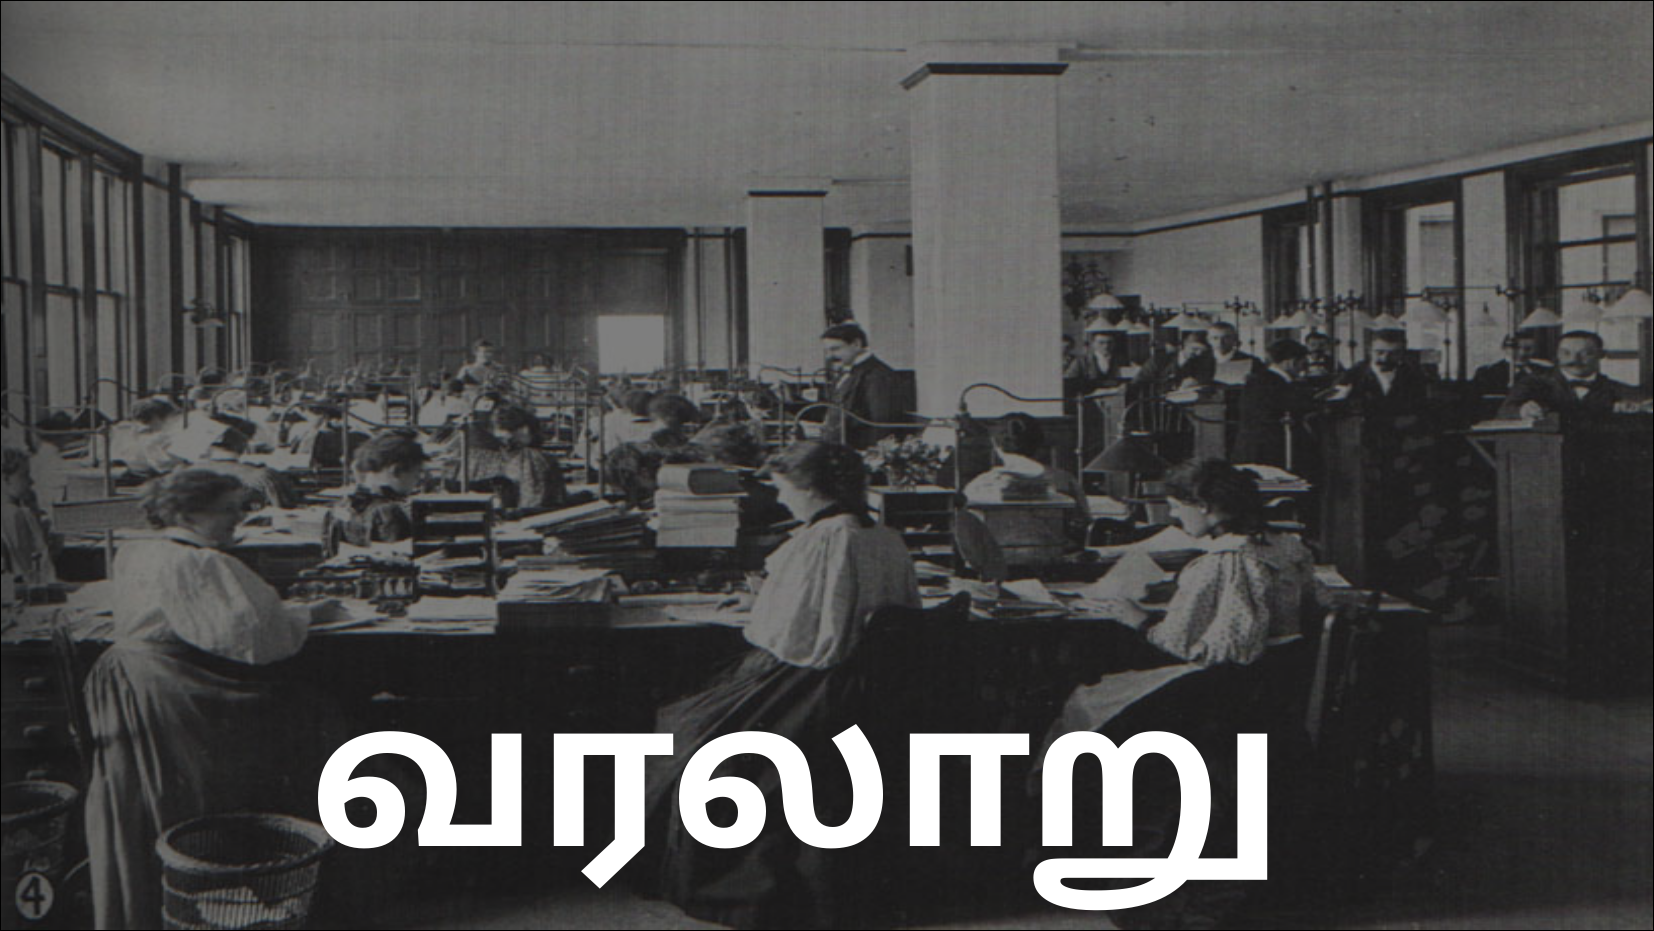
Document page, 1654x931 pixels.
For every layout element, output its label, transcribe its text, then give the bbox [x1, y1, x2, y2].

text_box வரலாறு [295, 398, 1447, 617]
text_box [0, 0, 1654, 931]
